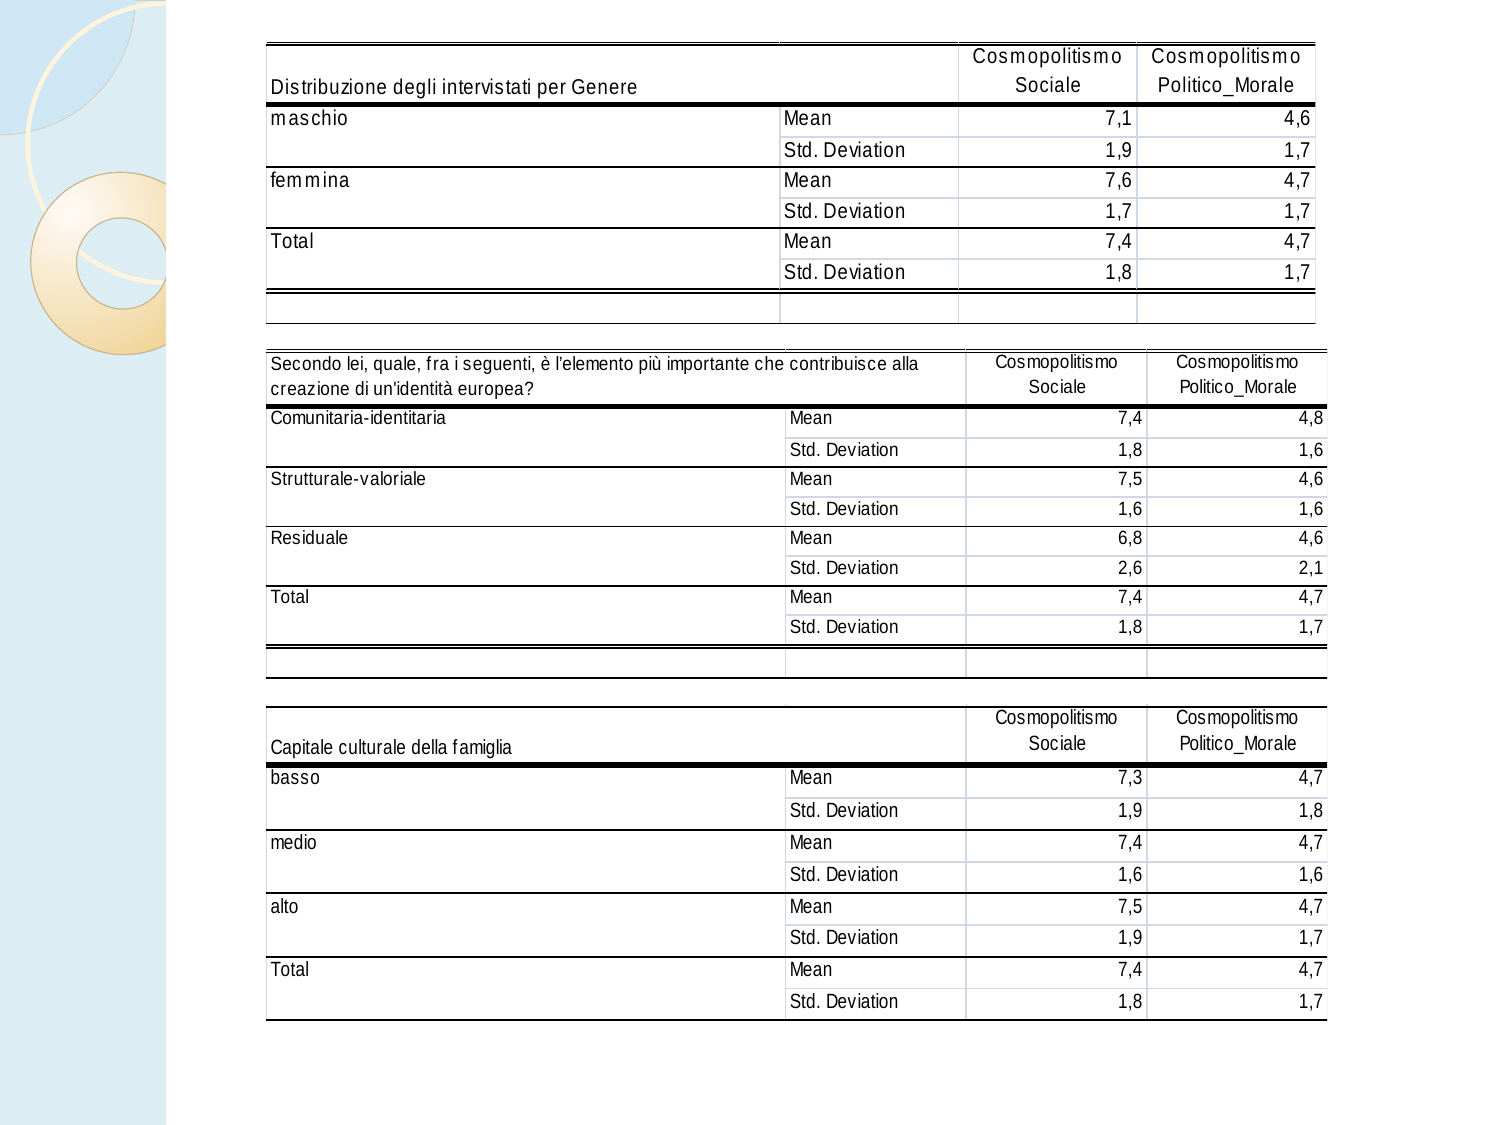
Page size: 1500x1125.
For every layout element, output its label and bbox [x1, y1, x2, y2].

picture [265, 42, 1317, 327]
picture [265, 704, 1329, 1024]
picture [265, 349, 1329, 681]
